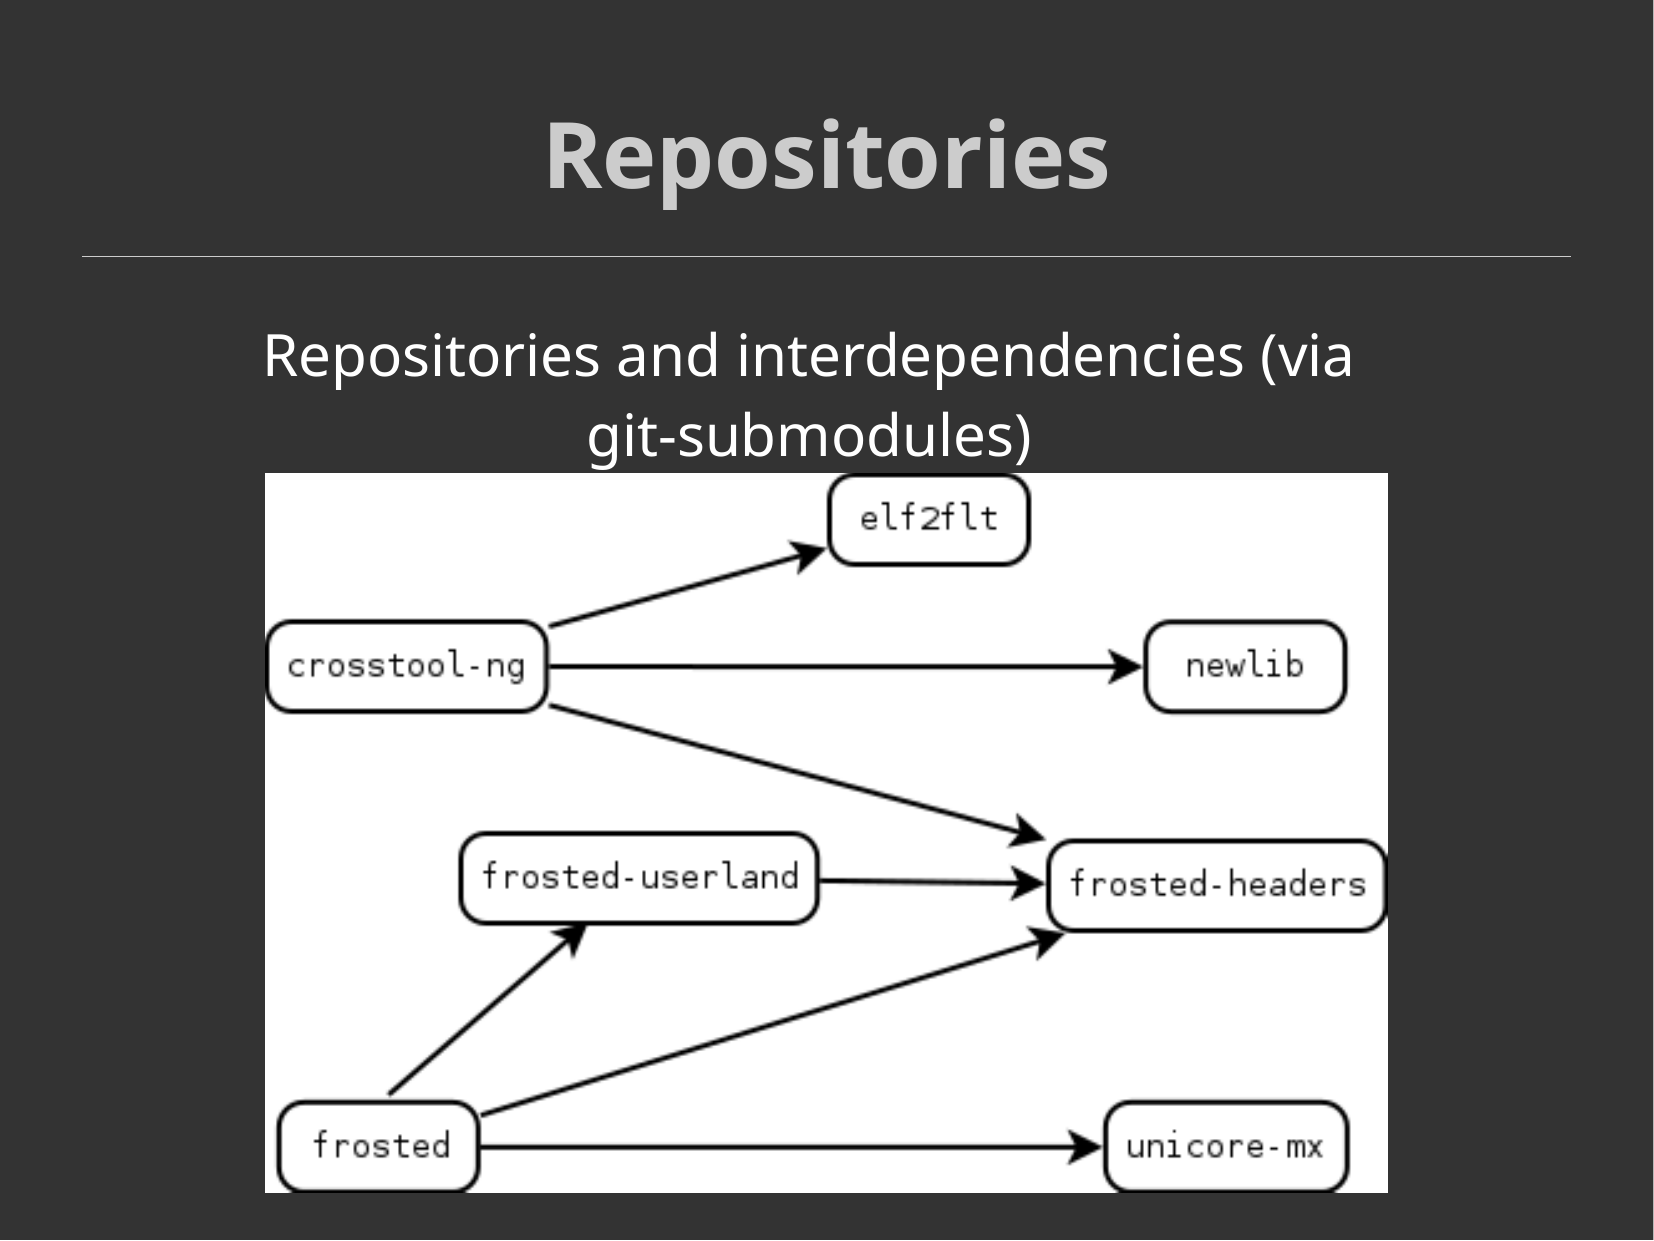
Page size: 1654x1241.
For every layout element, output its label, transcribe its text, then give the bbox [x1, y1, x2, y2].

picture [265, 473, 1388, 1193]
title Repositories [82, 49, 1571, 257]
text_box Repositories and interdependencies (via git-submodules) [236, 307, 1382, 458]
